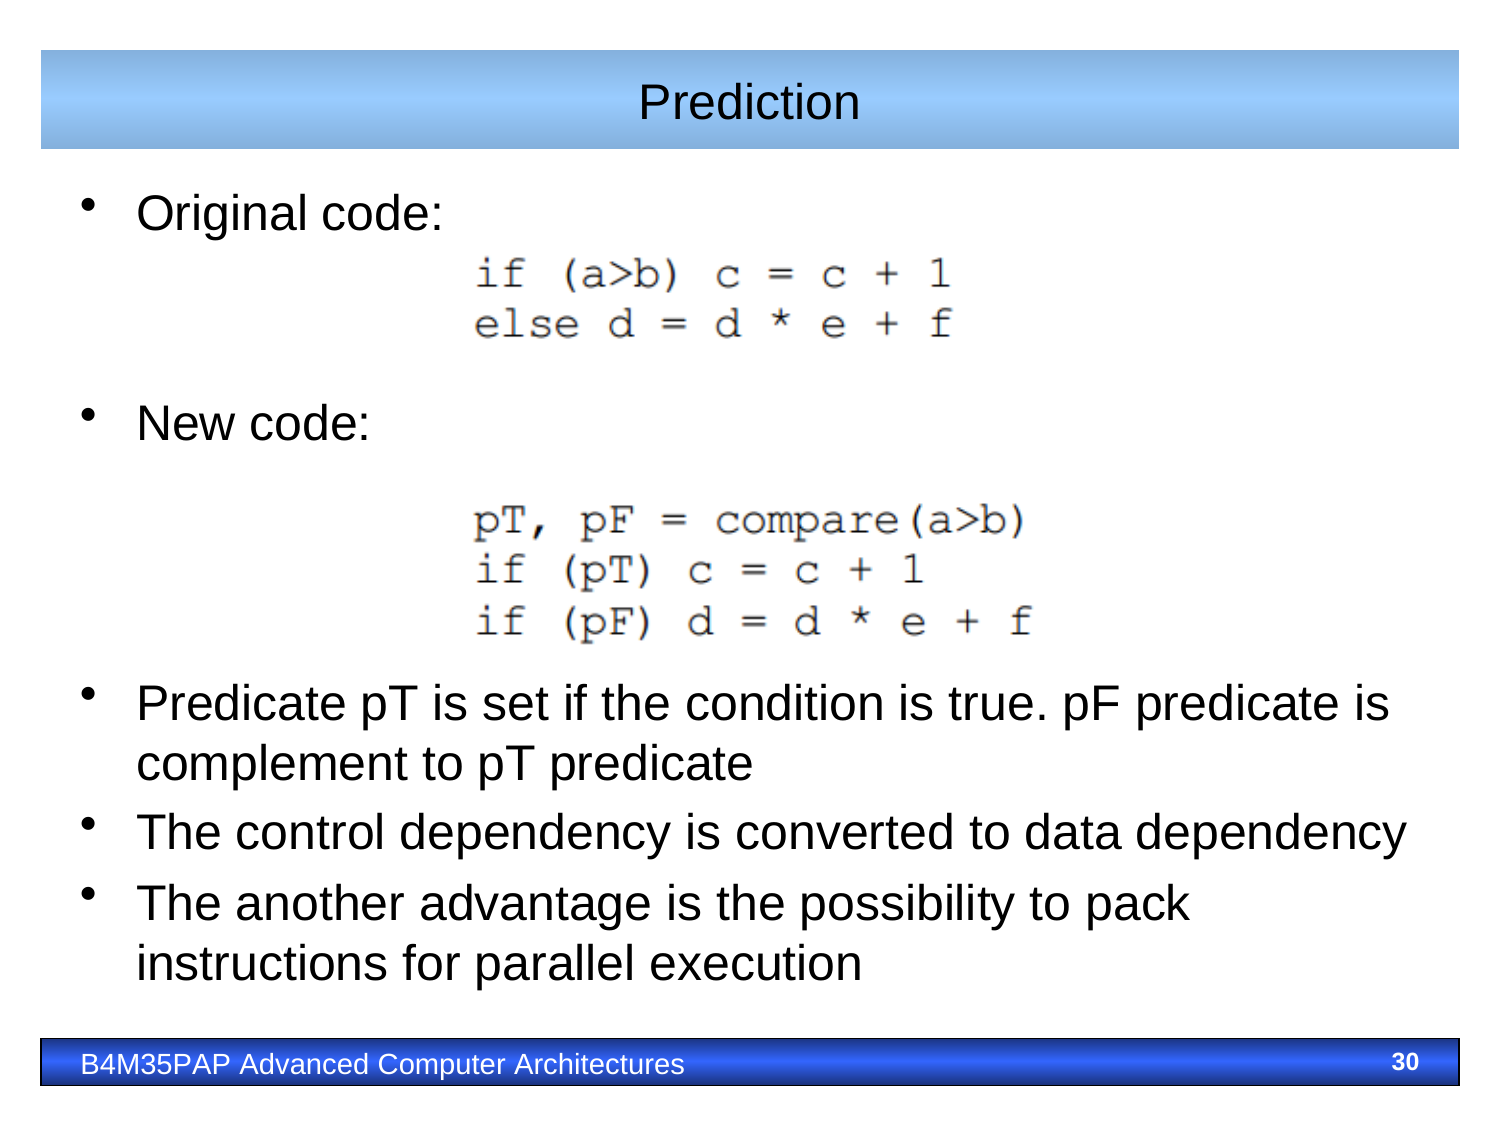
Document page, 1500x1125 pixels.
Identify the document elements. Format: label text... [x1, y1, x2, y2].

title Prediction [41, 50, 1459, 149]
picture [470, 241, 1059, 654]
text_box Original code: New code: Predicate pT is set if the condition is true. pF predicate is complement to pT predicate The control dependency is converted to data dependency The another advantage is the possibility to pack instructions for parallel execution [64, 172, 1436, 1000]
